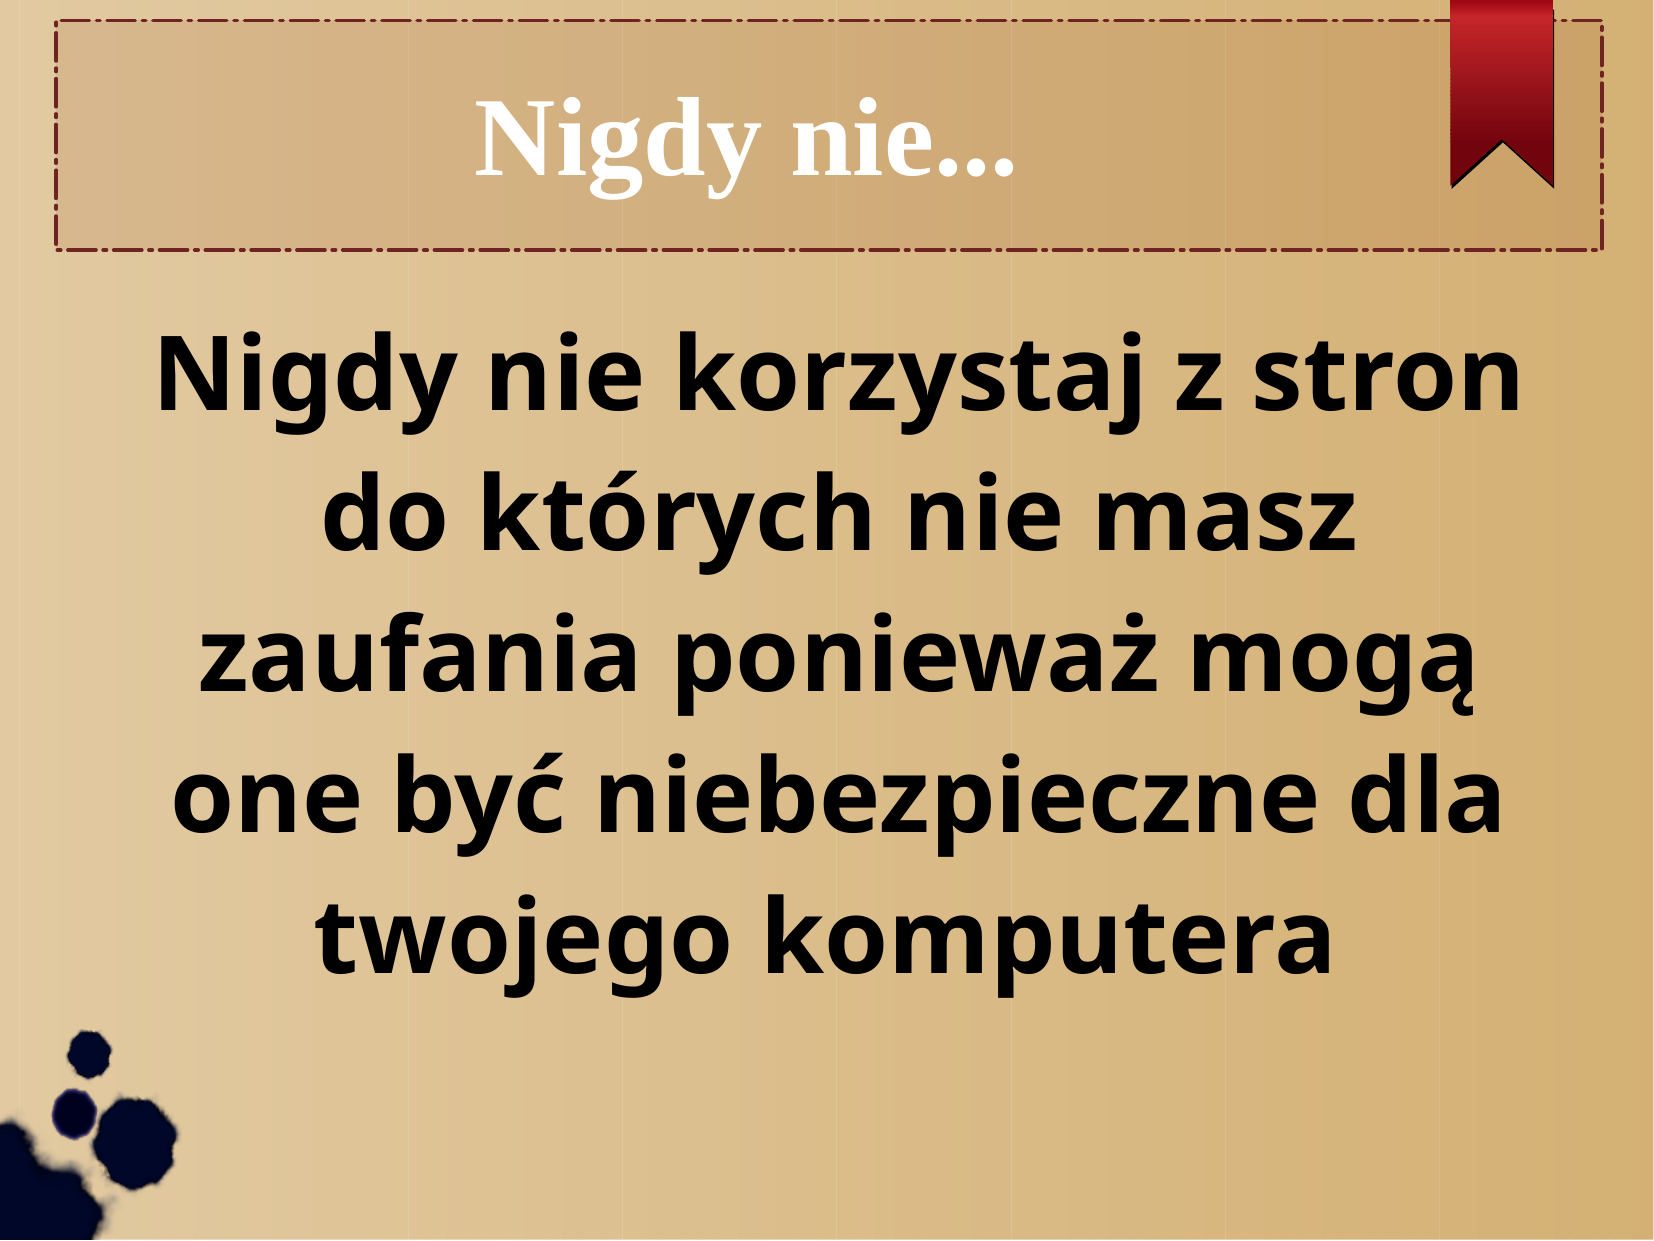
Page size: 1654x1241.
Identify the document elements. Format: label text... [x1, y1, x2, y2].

title Nigdy nie... [82, 47, 1412, 229]
list Nigdy nie korzystaj z stron do których nie masz zaufania ponieważ mogą one być niebezpieczne dla twojego komputera [70, 299, 1560, 1019]
